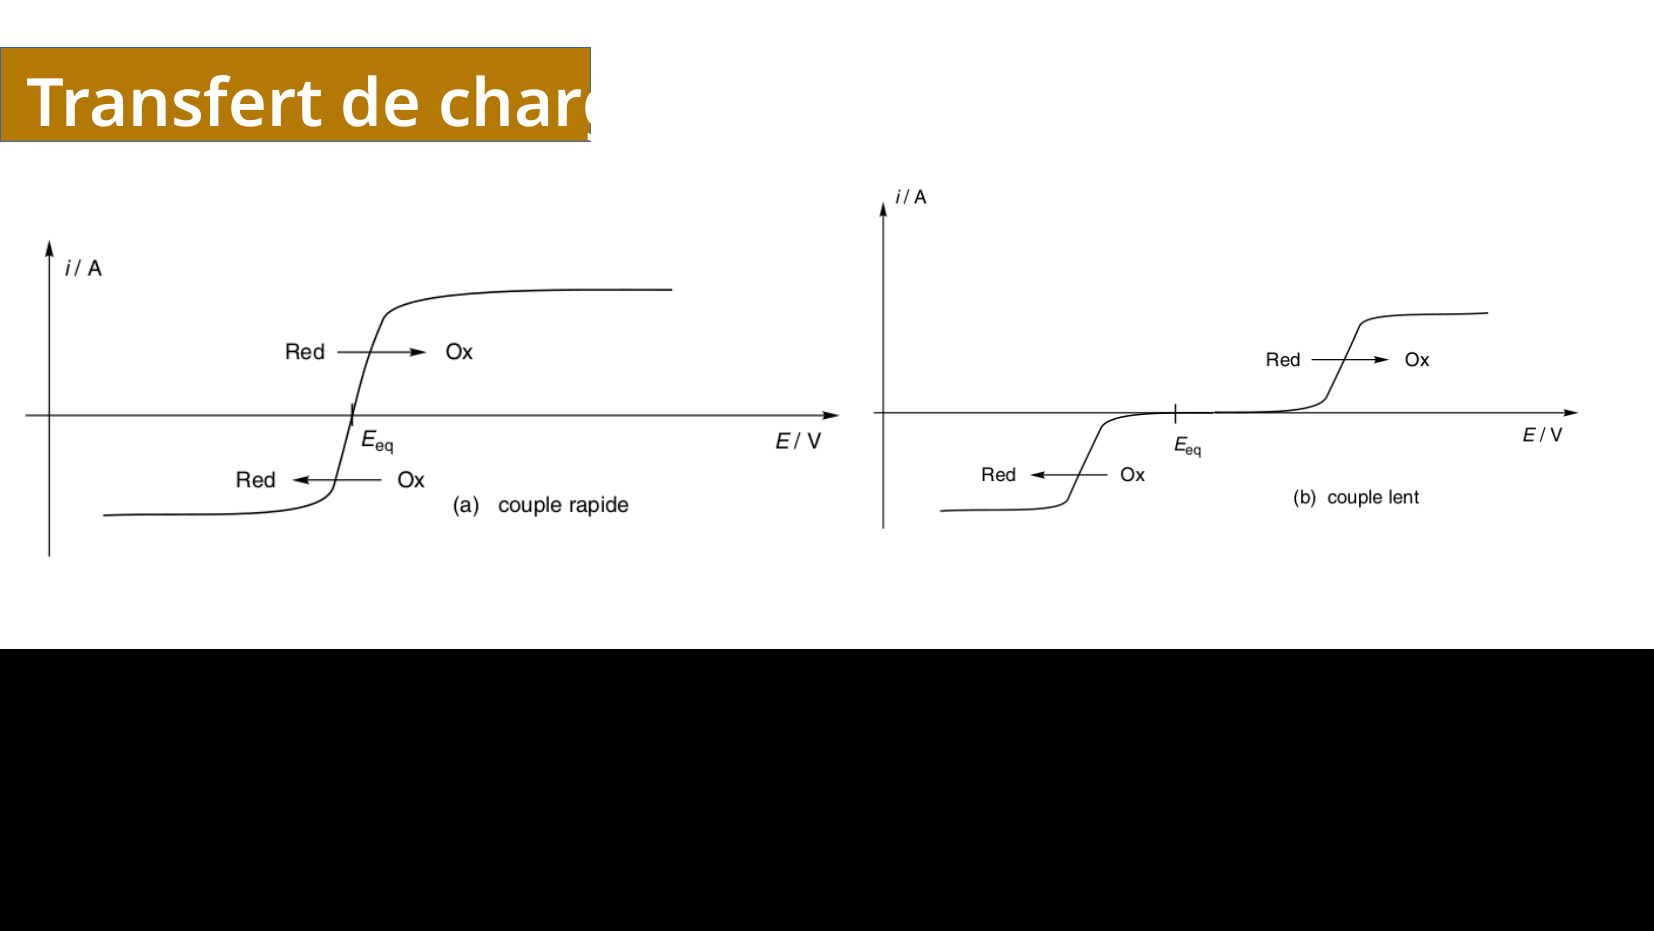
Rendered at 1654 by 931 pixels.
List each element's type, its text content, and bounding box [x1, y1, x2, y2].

text_box Transfert de charge [11, 47, 591, 142]
picture [23, 177, 1607, 565]
text_box [0, 649, 1654, 931]
text_box [0, 47, 11, 142]
